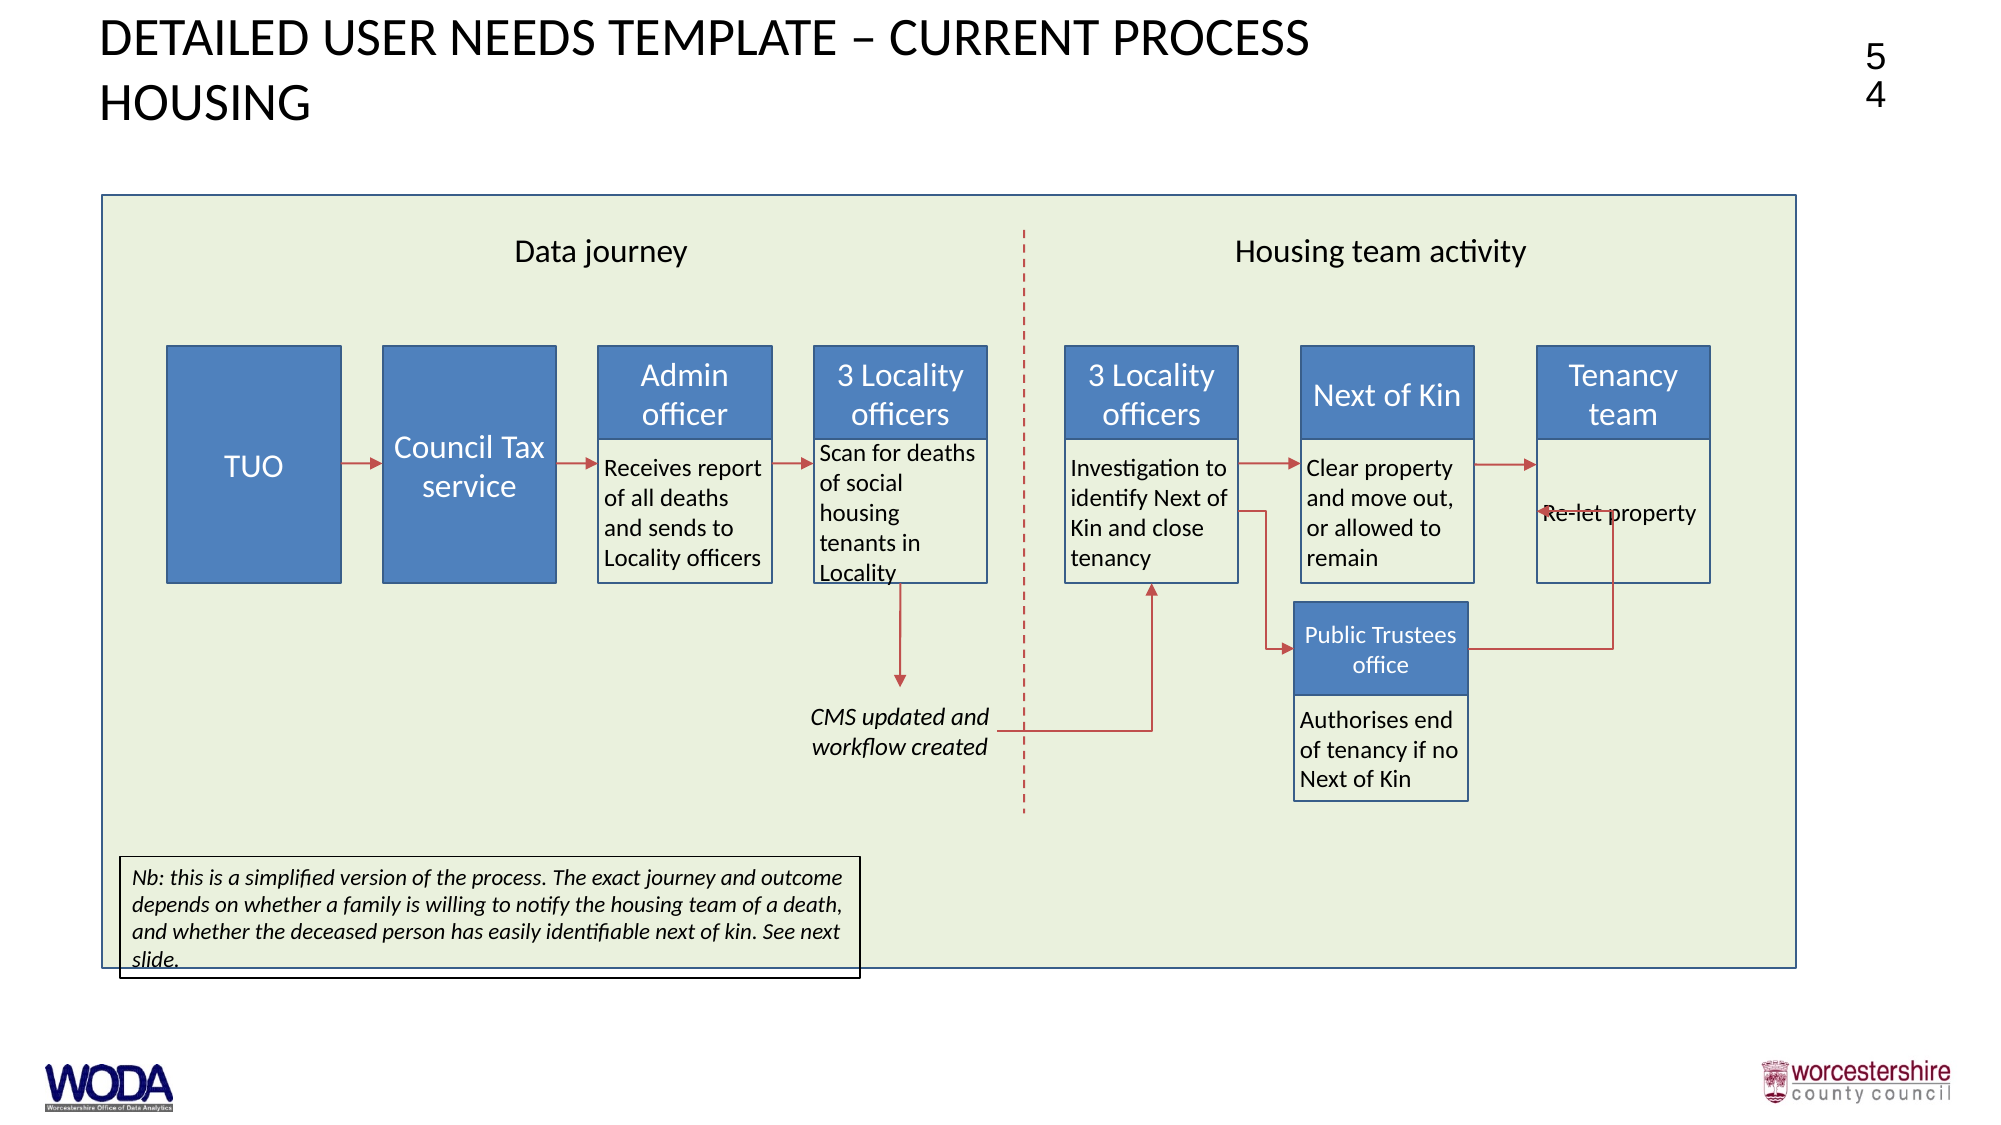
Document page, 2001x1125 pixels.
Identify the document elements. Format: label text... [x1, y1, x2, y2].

text_box Re-let property [1536, 439, 1711, 584]
text_box Data journey [372, 202, 831, 297]
text_box Next of Kin [1300, 345, 1475, 439]
text_box Nb: this is a simplified version of the process. The exact journey and outcome depends on whether a family is willing to notify the housing team of a death, and whether the deceased person has easily identifiable next of kin. See next slide. [120, 856, 861, 979]
text_box Investigation to identify Next of Kin and close tenancy [1064, 439, 1239, 584]
text_box [101, 194, 1797, 968]
text_box Admin officer [598, 345, 772, 439]
text_box Tenancy team [1536, 345, 1711, 439]
text_box 3 Locality officers [1064, 345, 1239, 439]
text_box Housing team activity [1064, 202, 1697, 297]
text_box 3 Locality officers [813, 345, 988, 439]
text_box Authorises end of tenancy if no Next of Kin [1294, 695, 1468, 801]
text_box CMS updated and workflow created [803, 687, 997, 775]
text_box Scan for deaths of social housing tenants in Locality [813, 439, 988, 584]
text_box Clear property and move out, or allowed to remain [1300, 439, 1475, 584]
picture [45, 1064, 173, 1112]
text_box Council Tax service [382, 346, 557, 584]
text_box Public Trustees office [1294, 601, 1468, 695]
text_box Re-let property [1536, 512, 1612, 584]
title DETAILED USER NEEDS TEMPLATE – CURRENT PROCESS HOUSING [99, 1, 1900, 189]
picture [1749, 1049, 1971, 1114]
text_box Receives report of all deaths and sends to Locality officers [598, 439, 772, 584]
text_box TUO [167, 346, 341, 584]
